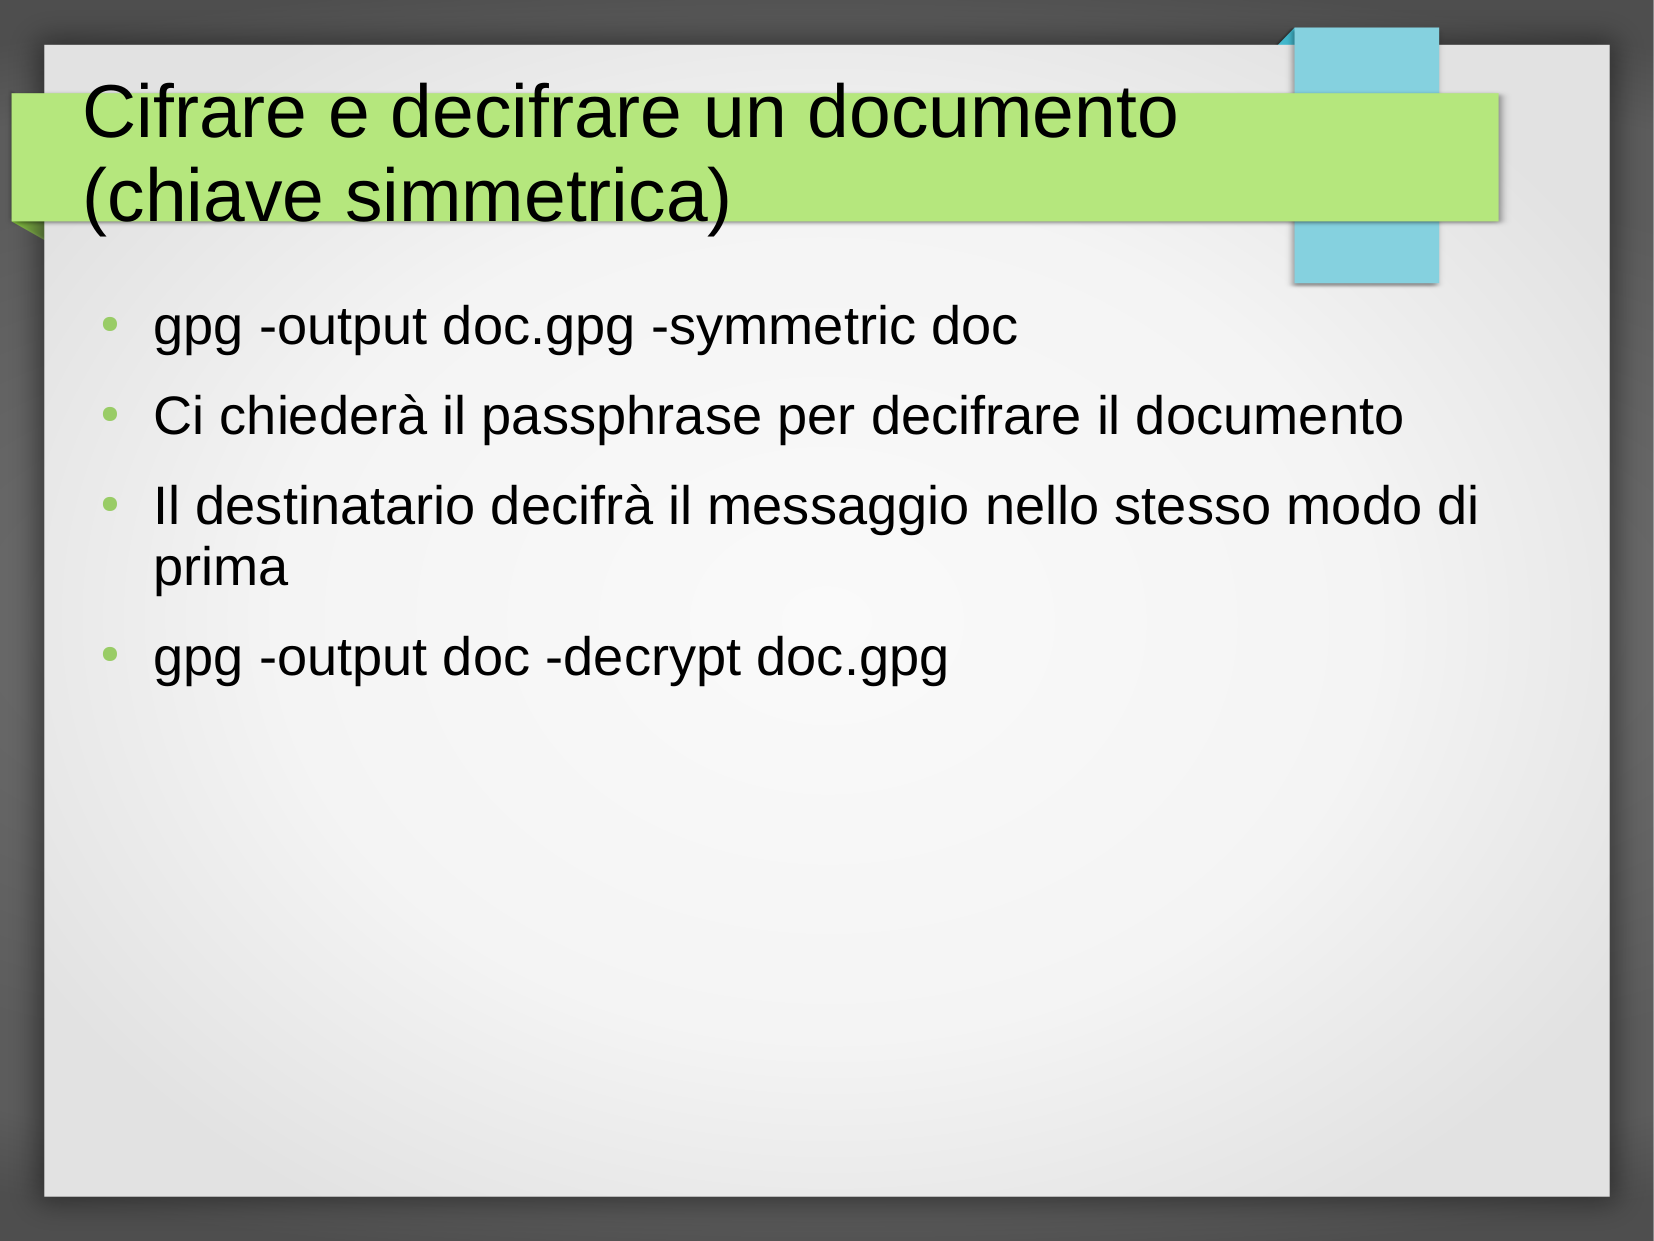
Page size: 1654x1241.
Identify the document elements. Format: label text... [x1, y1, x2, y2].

list gpg -output doc.gpg -symmetric doc Ci chiederà il passphrase per decifrare il documento Il destinatario decifrà il messaggio nello stesso modo di prima gpg -output doc -decrypt doc.gpg [82, 295, 1571, 1015]
picture [0, 0, 1654, 1241]
title Cifrare e decifrare un documento (chiave simmetrica) [82, 70, 1264, 238]
